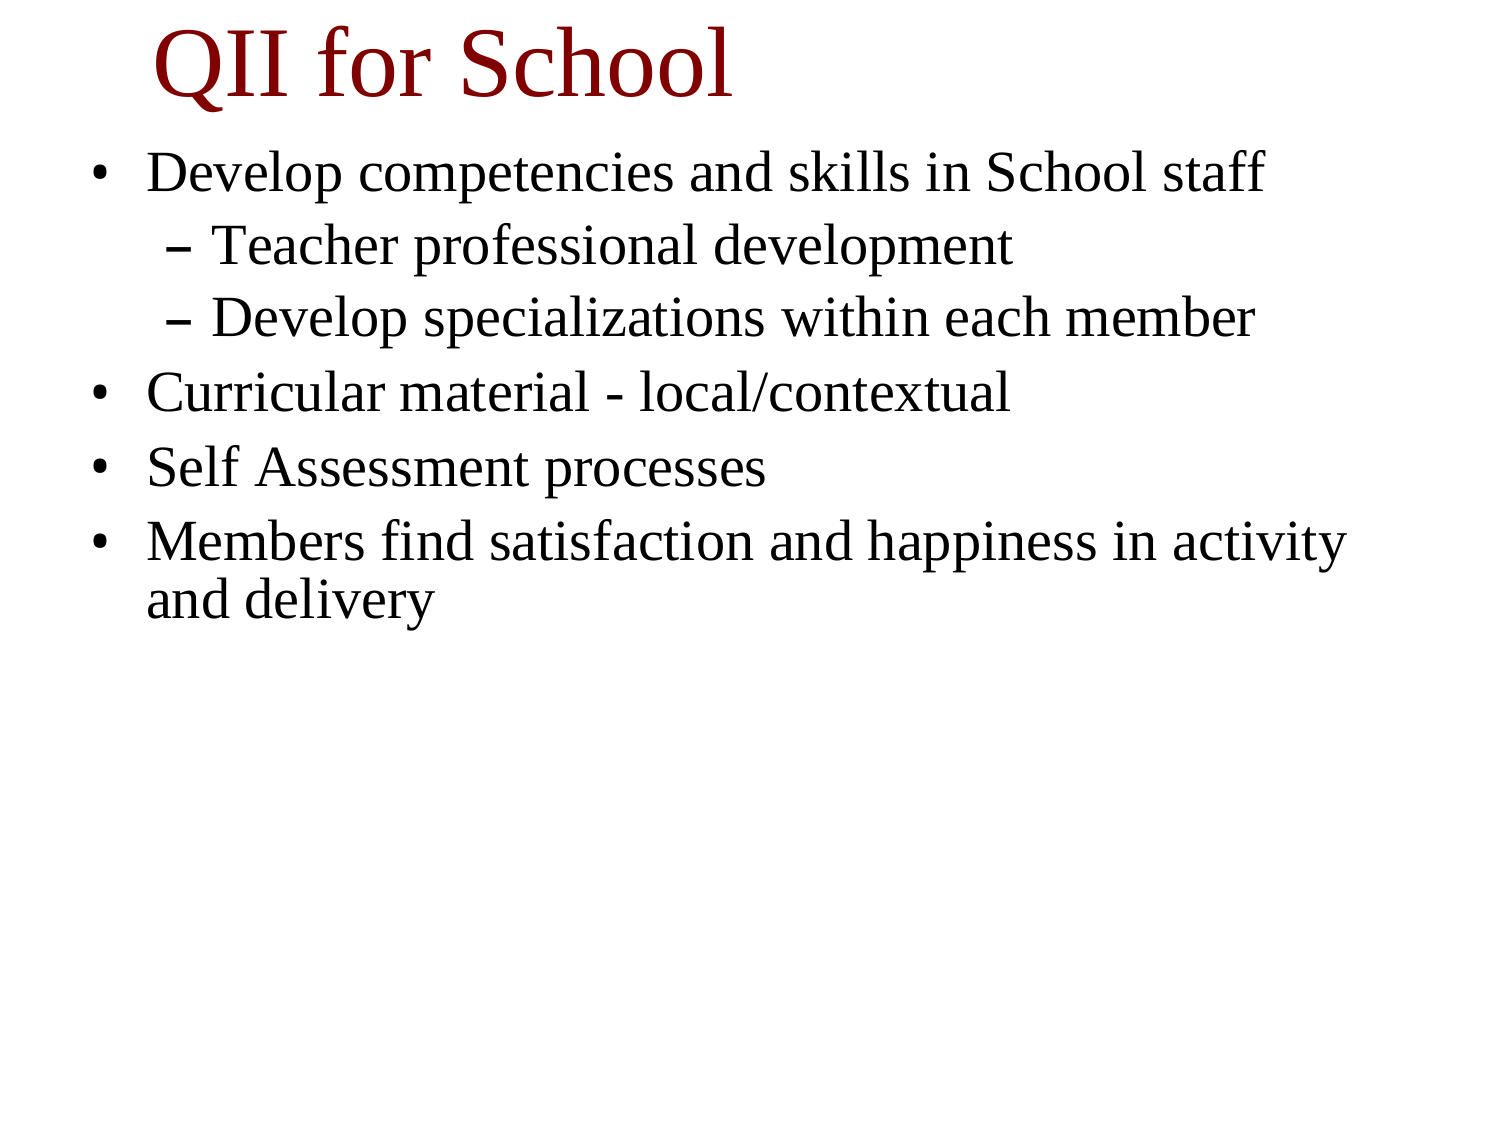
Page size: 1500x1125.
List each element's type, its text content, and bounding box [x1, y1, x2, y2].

list Develop competencies and skills in School staff Teacher professional development Develop specializations within each member Curricular material - local/contextual Self Assessment processes Members find satisfaction and happiness in activity and delivery [75, 137, 1426, 1088]
title QII for School [137, 0, 1225, 137]
